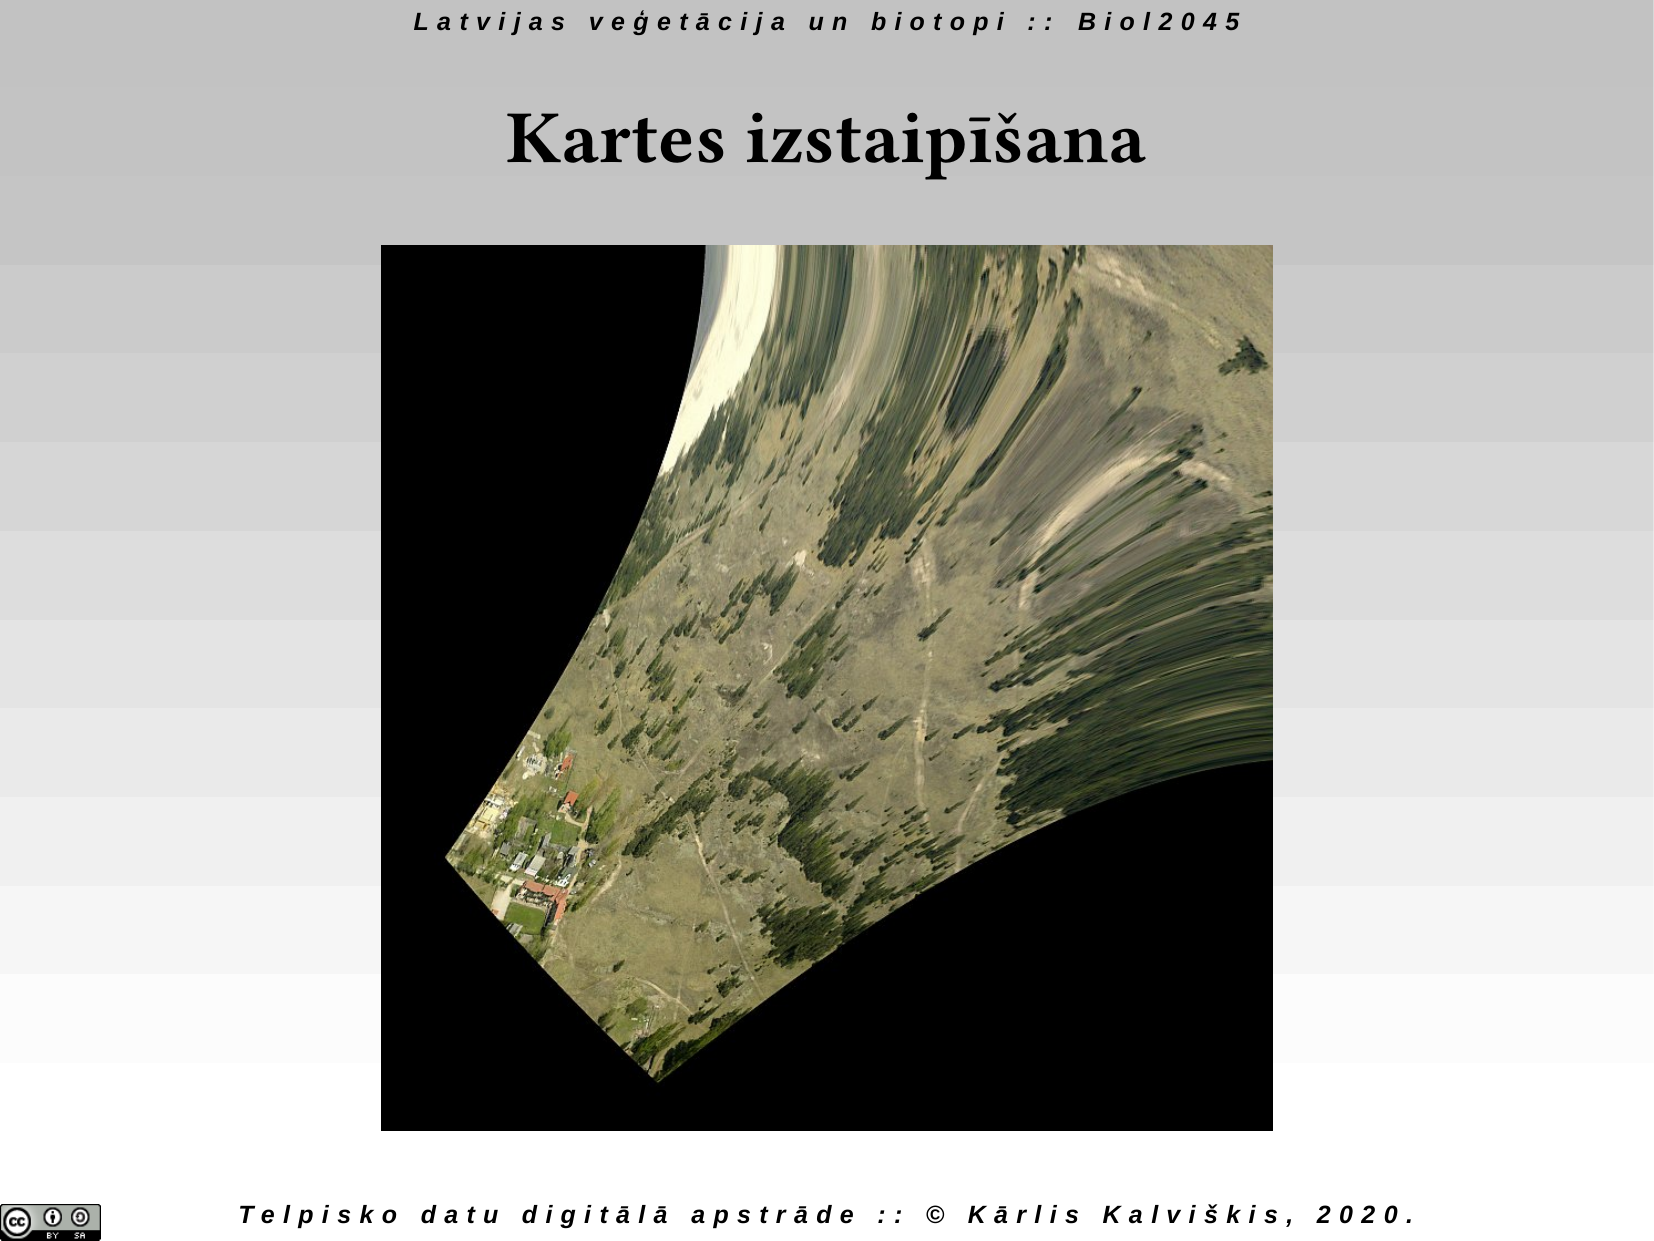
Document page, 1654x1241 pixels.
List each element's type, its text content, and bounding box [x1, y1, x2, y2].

title Kartes izstaipīšana [29, 43, 1625, 234]
picture [0, 0, 1654, 1241]
